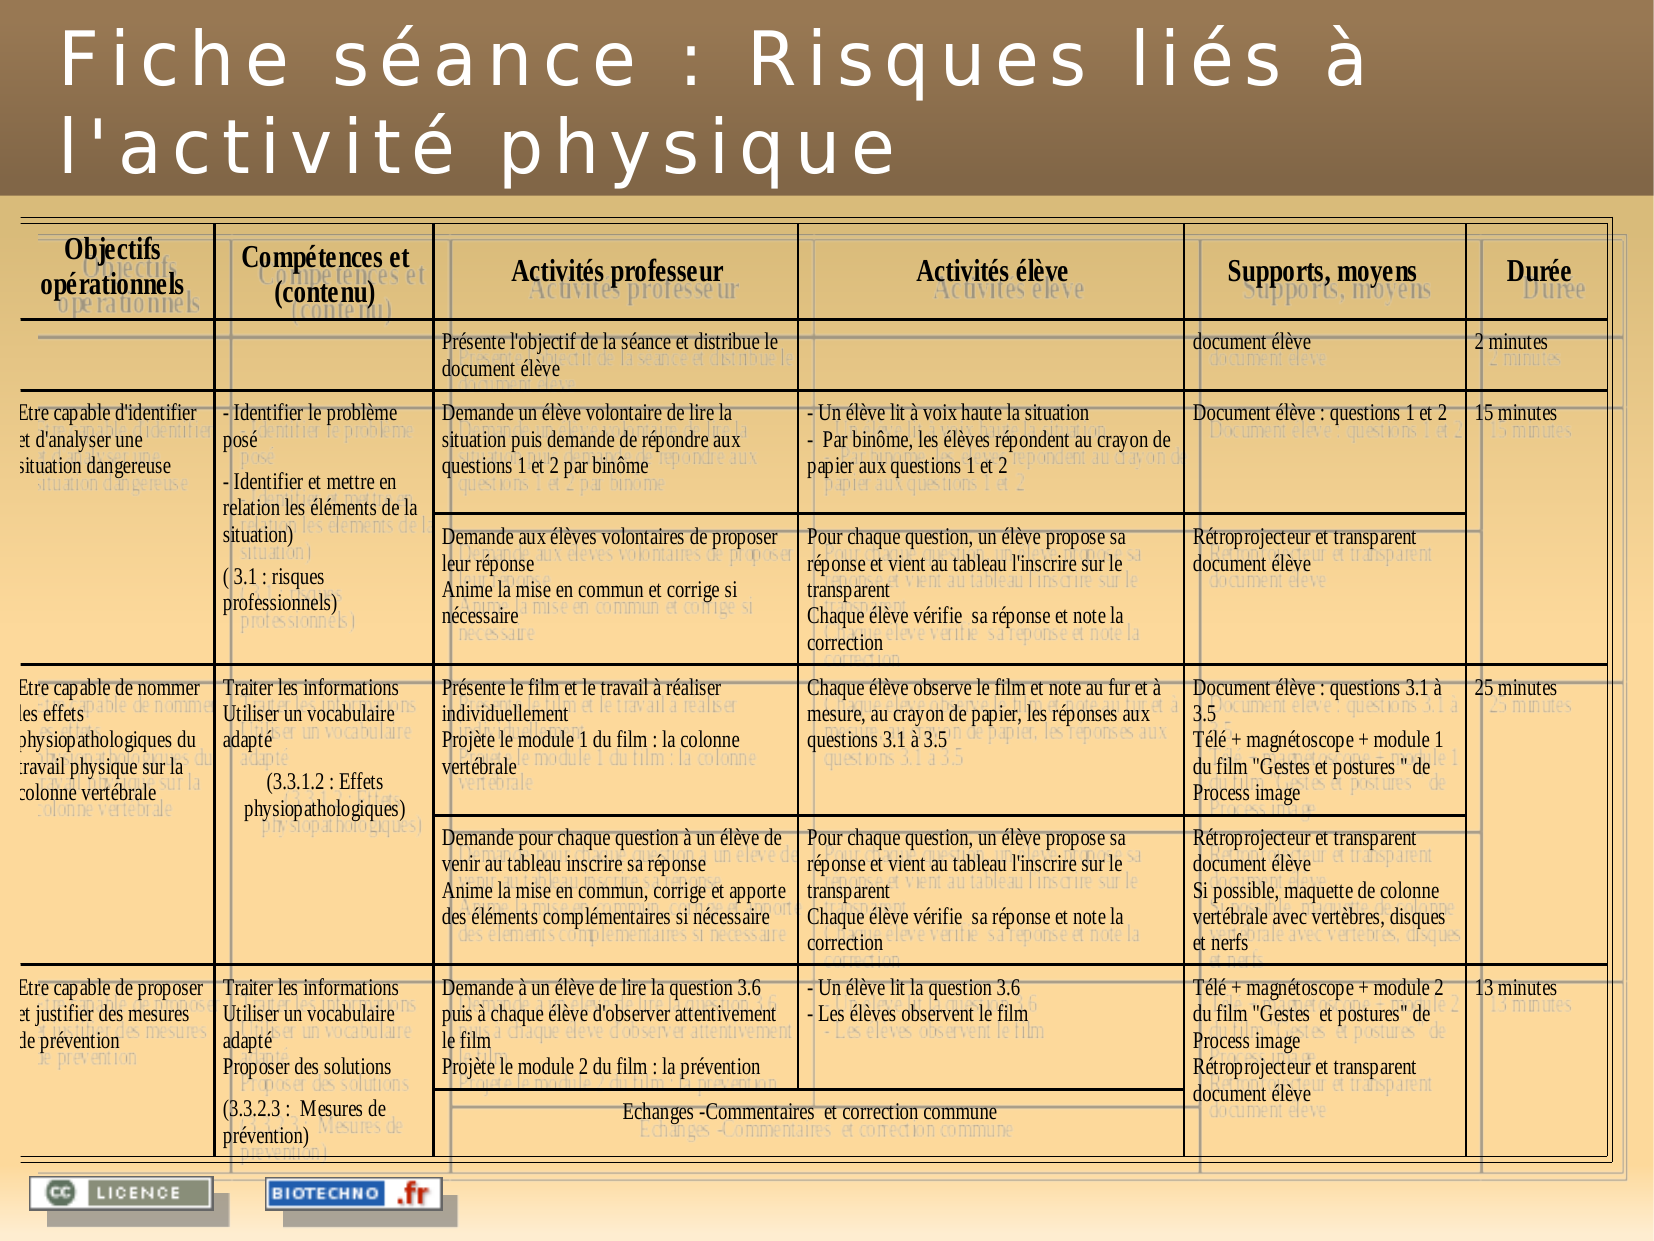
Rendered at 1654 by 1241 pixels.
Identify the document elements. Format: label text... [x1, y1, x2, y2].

picture [0, 0, 1654, 1241]
chart [20, 216, 1625, 1182]
title Fiche séance : Risques liés à l'activité physique [59, 16, 1595, 191]
